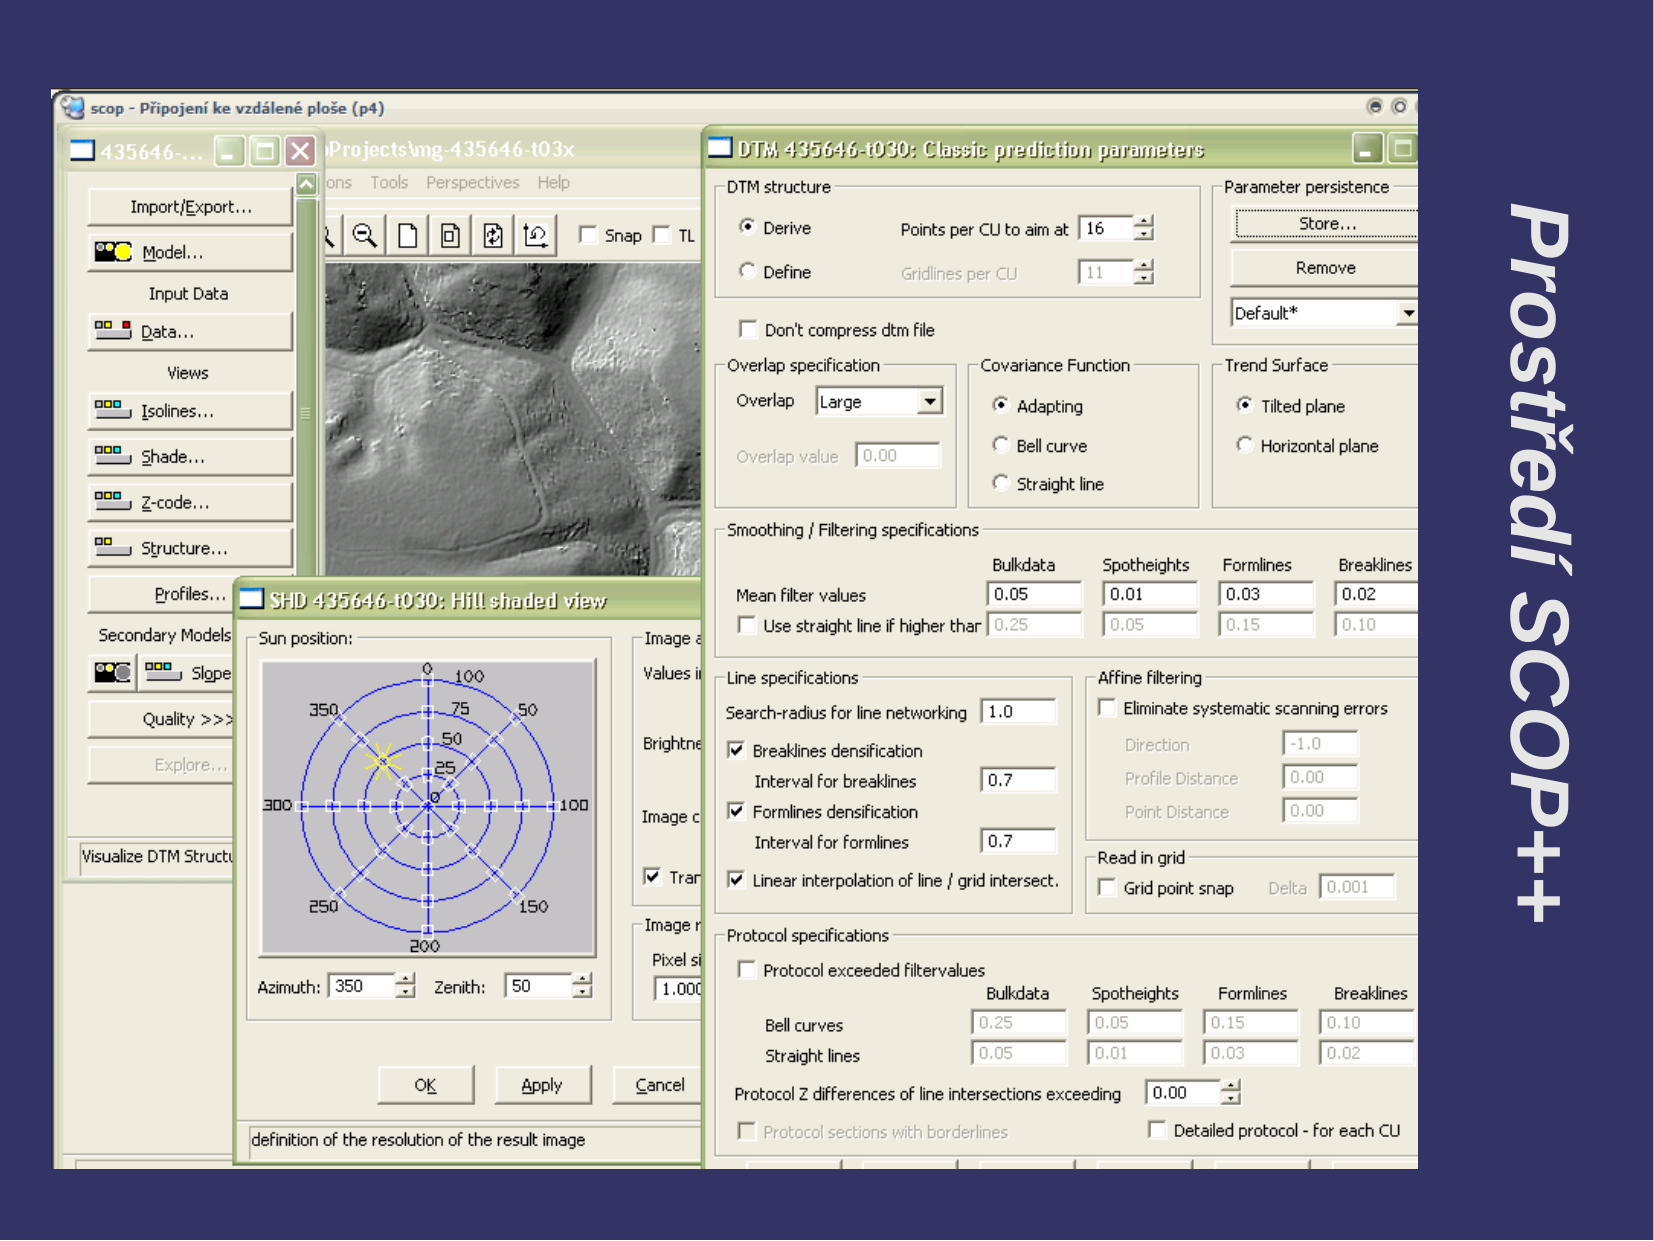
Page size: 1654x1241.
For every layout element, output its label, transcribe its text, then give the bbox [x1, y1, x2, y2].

title Prostředí SCOP++ [1447, 0, 1634, 1241]
picture [51, 88, 1418, 1169]
